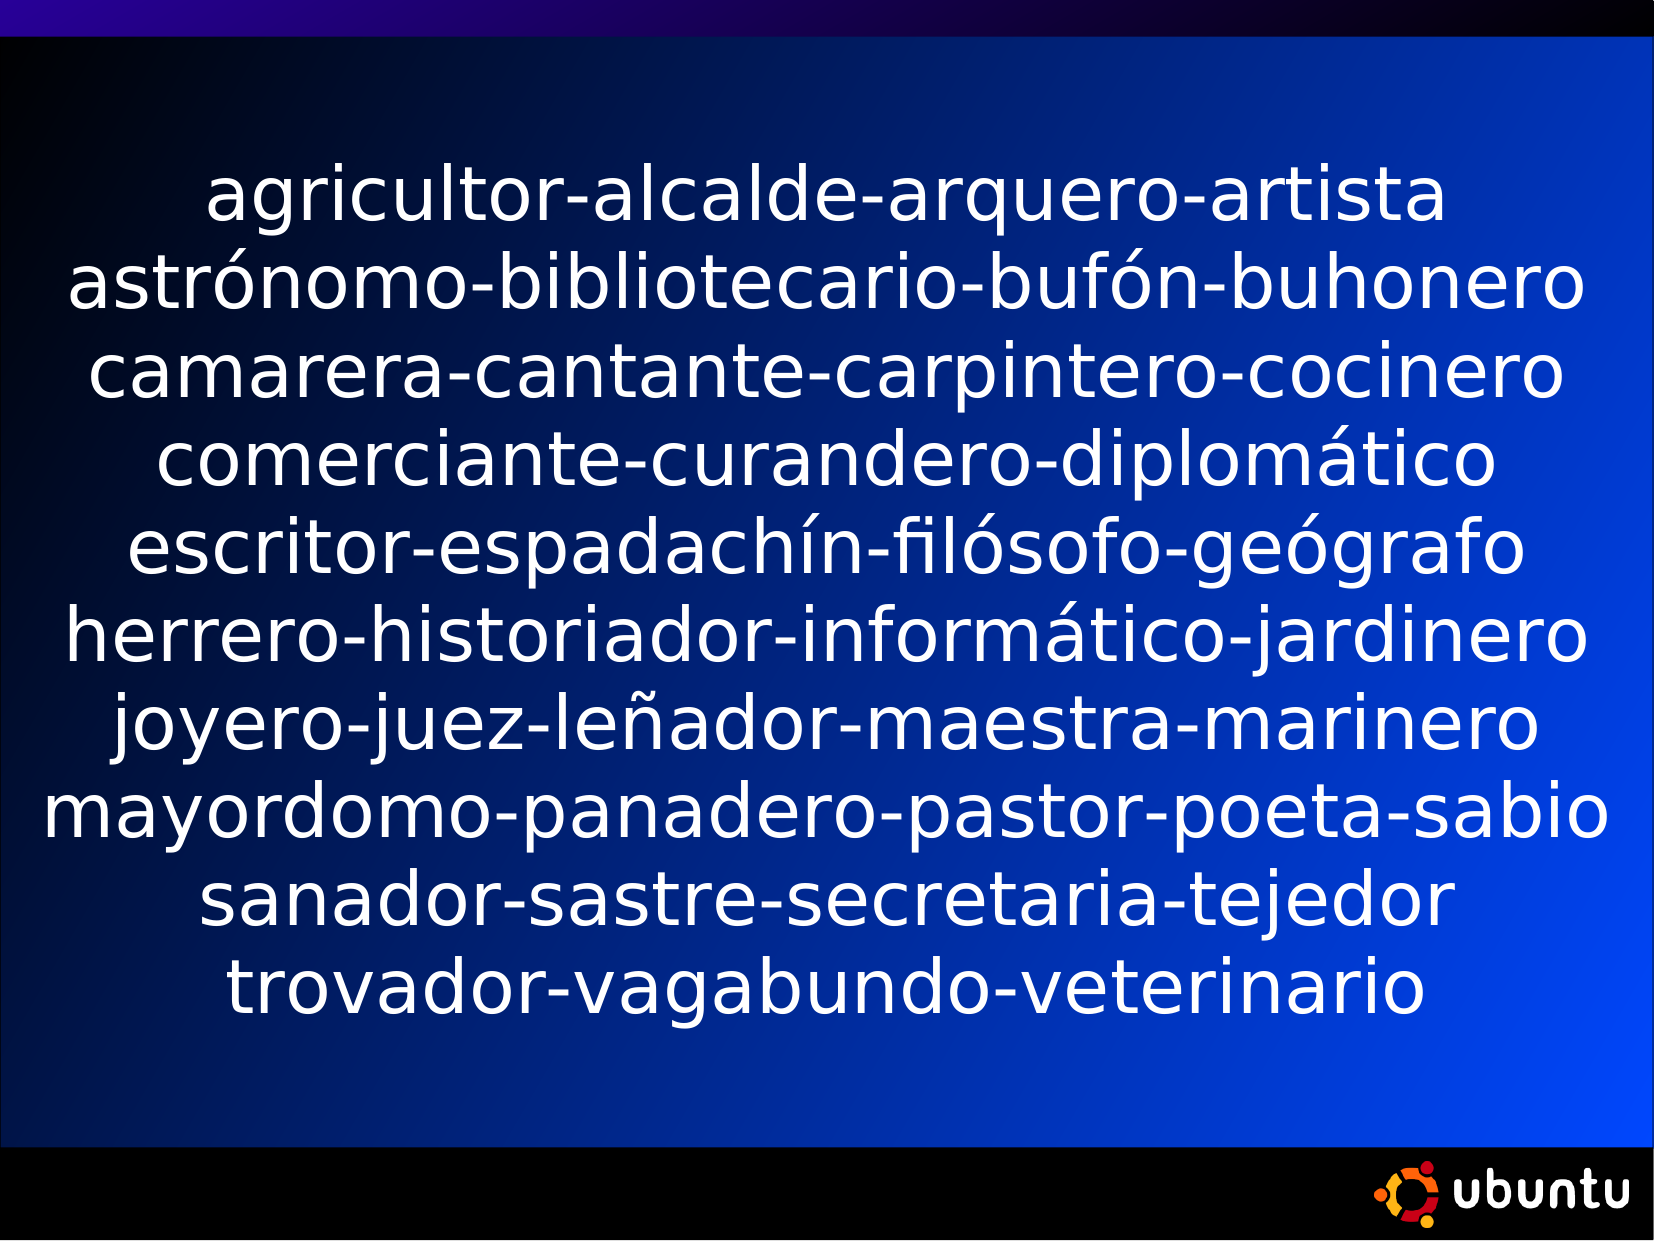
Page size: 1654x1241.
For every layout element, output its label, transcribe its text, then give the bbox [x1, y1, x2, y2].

text_box [0, 0, 1654, 1240]
text_box agricultor-alcalde-arquero-artista astrónomo-bibliotecario-bufón-buhonero camarera-cantante-carpintero-cocinero comerciante-curandero-diplomático escritor-espadachín-filósofo-geógrafo herrero-historiador-informático-jardinero joyero-juez-leñador-maestra-marinero mayordomo-panadero-pastor-poeta-sabio sanador-sastre-secretaria-tejedor trovador-vagabundo-veterinario [41, 150, 1614, 1031]
picture [1374, 1161, 1629, 1228]
